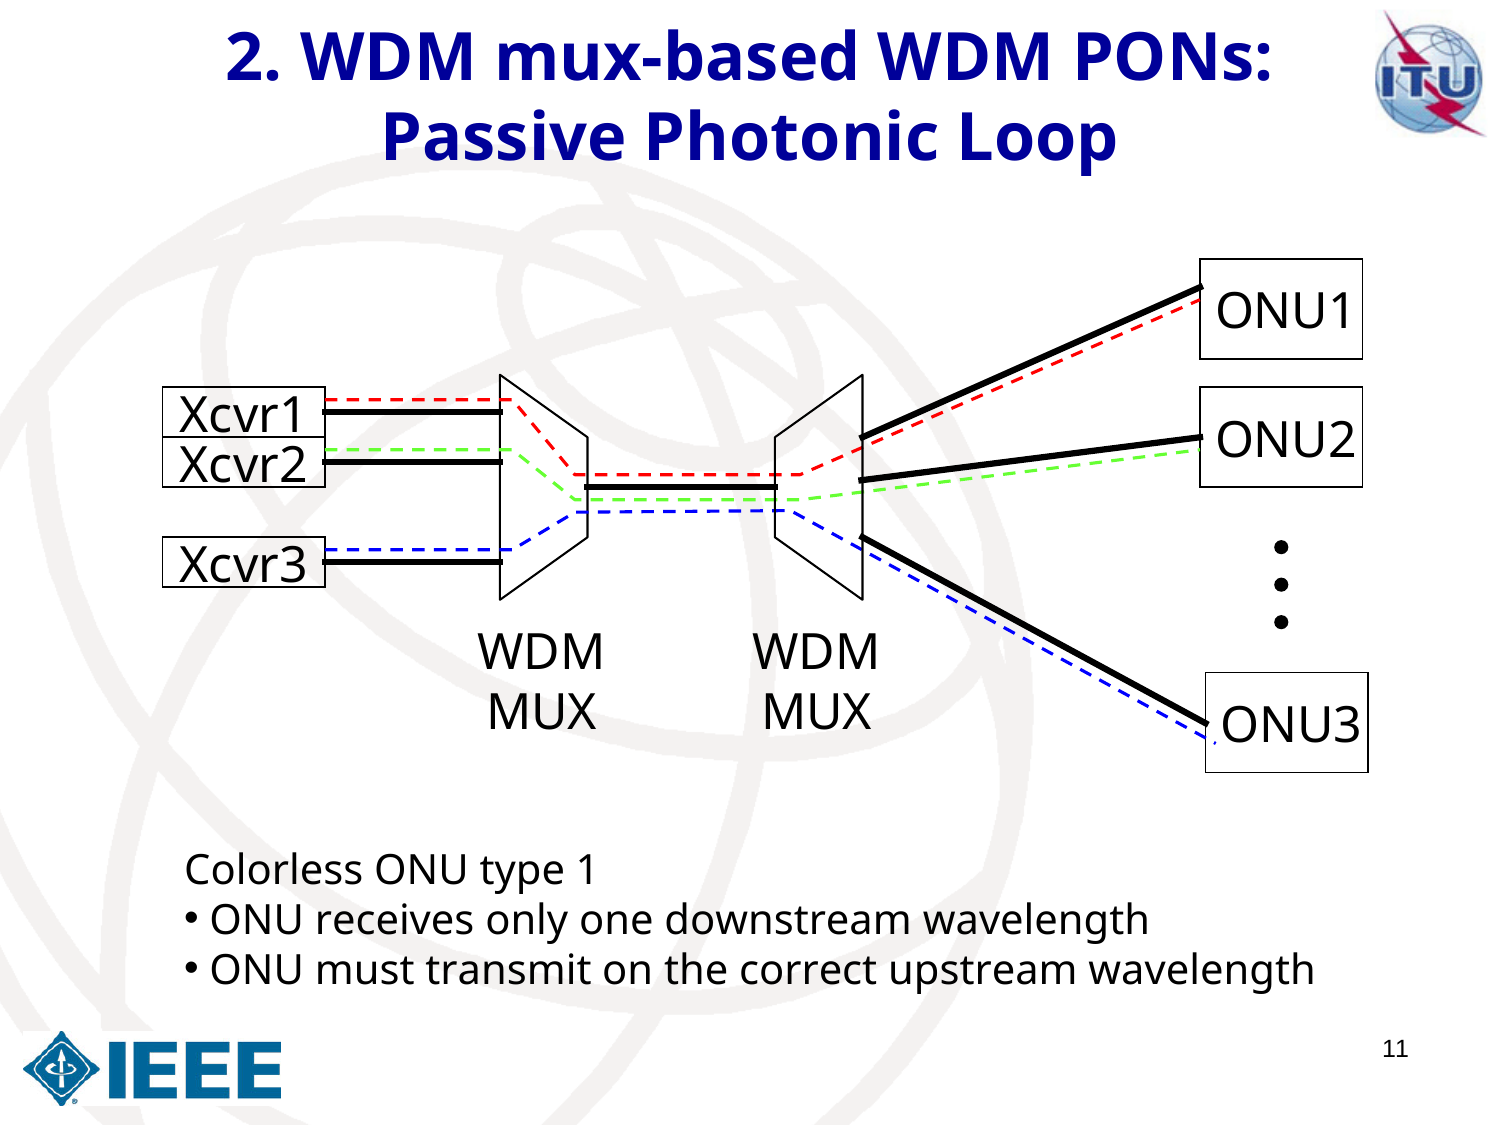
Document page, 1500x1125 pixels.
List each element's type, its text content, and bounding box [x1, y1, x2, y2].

picture [325, 415, 498, 459]
text_box ONU3 [1205, 672, 1368, 773]
picture [501, 378, 586, 597]
text_box ONU1 [1200, 258, 1363, 359]
text_box [1275, 540, 1288, 554]
picture [864, 459, 1058, 639]
title 2. WDM mux-based WDM PONs: Passive Photonic Loop [0, 0, 1500, 188]
text_box <numéro> [1112, 1025, 1426, 1101]
text_box [1275, 615, 1288, 629]
text_box Xcvr2 [162, 437, 325, 488]
text_box Xcvr1 [162, 387, 325, 437]
picture [0, 188, 1058, 1125]
text_box Colorless ONU type 1 ONU receives only one downstream wavelength ONU must transmit on the correct upstream wavelength [169, 834, 1332, 1001]
text_box Xcvr3 [162, 537, 325, 588]
text_box WDM MUX [737, 612, 896, 748]
text_box [1275, 578, 1288, 591]
text_box ONU2 [1200, 387, 1363, 488]
picture [864, 355, 1058, 476]
picture [776, 378, 861, 596]
text_box WDM MUX [462, 612, 621, 748]
